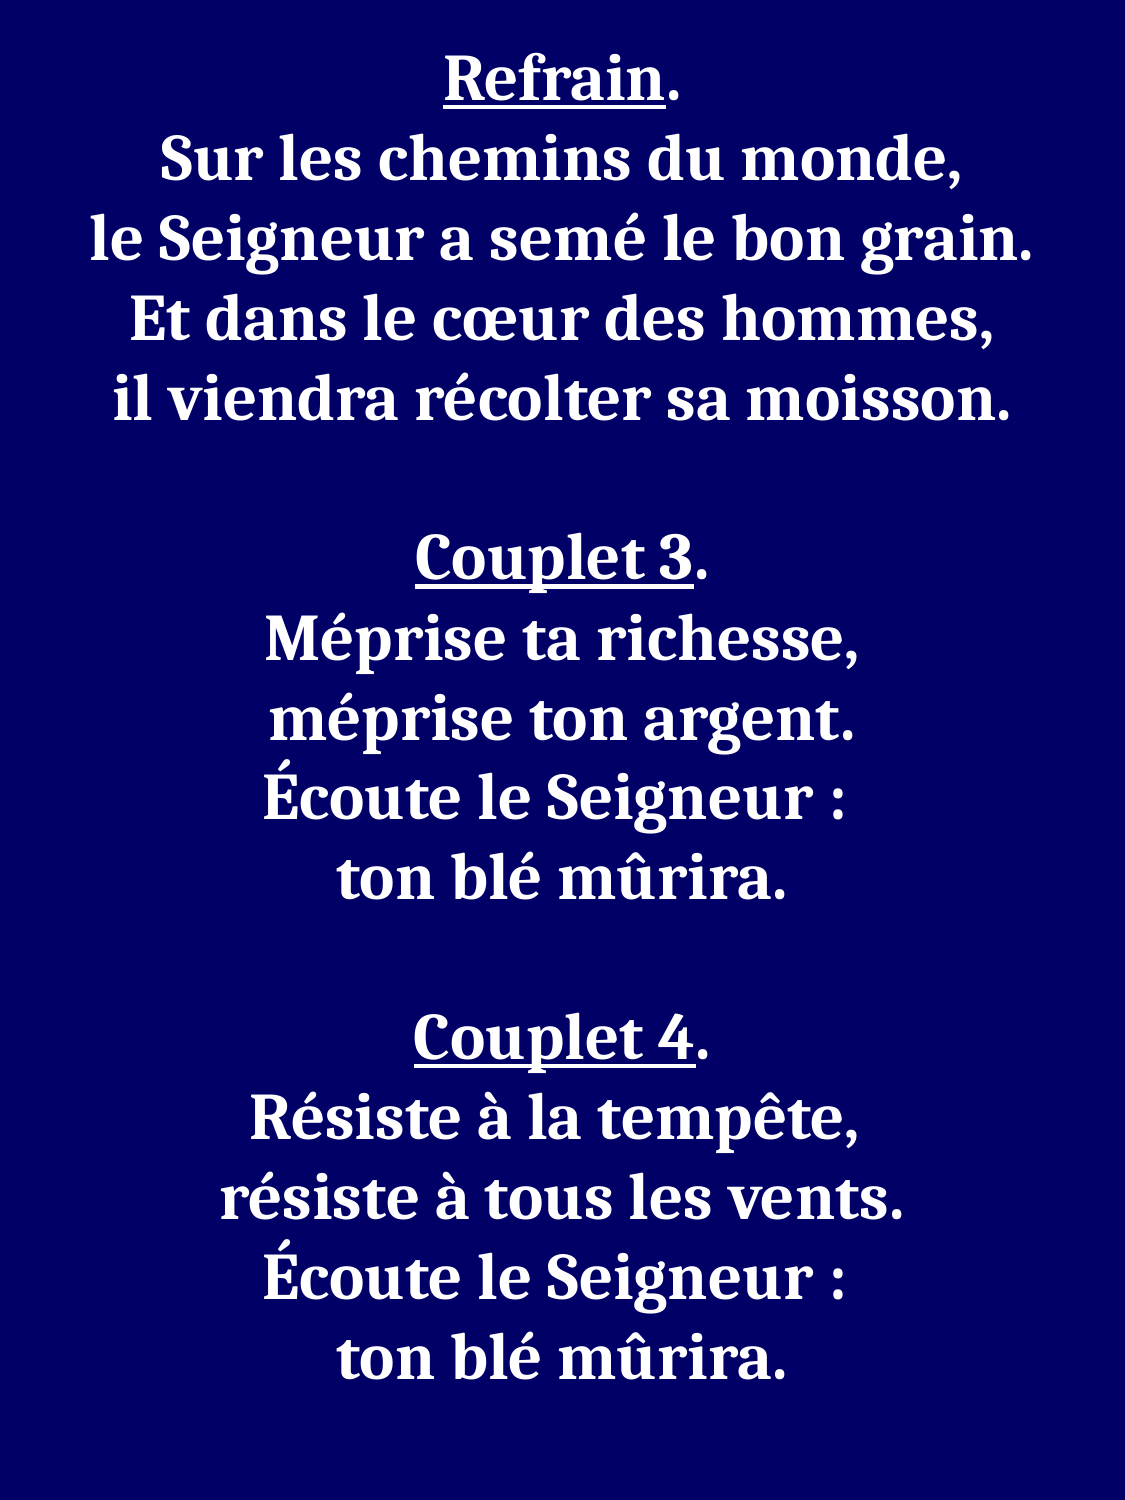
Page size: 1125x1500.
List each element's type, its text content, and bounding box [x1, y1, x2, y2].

text_box Refrain. Sur les chemins du monde, le Seigneur a semé le bon grain. Et dans le cœur des hommes, il viendra récolter sa moisson. Couplet 3. Méprise ta richesse, méprise ton argent. Écoute le Seigneur : ton blé mûrira. Couplet 4. Résiste à la tempête, résiste à tous les vents. Écoute le Seigneur : ton blé mûrira. [0, 177, 1125, 1410]
